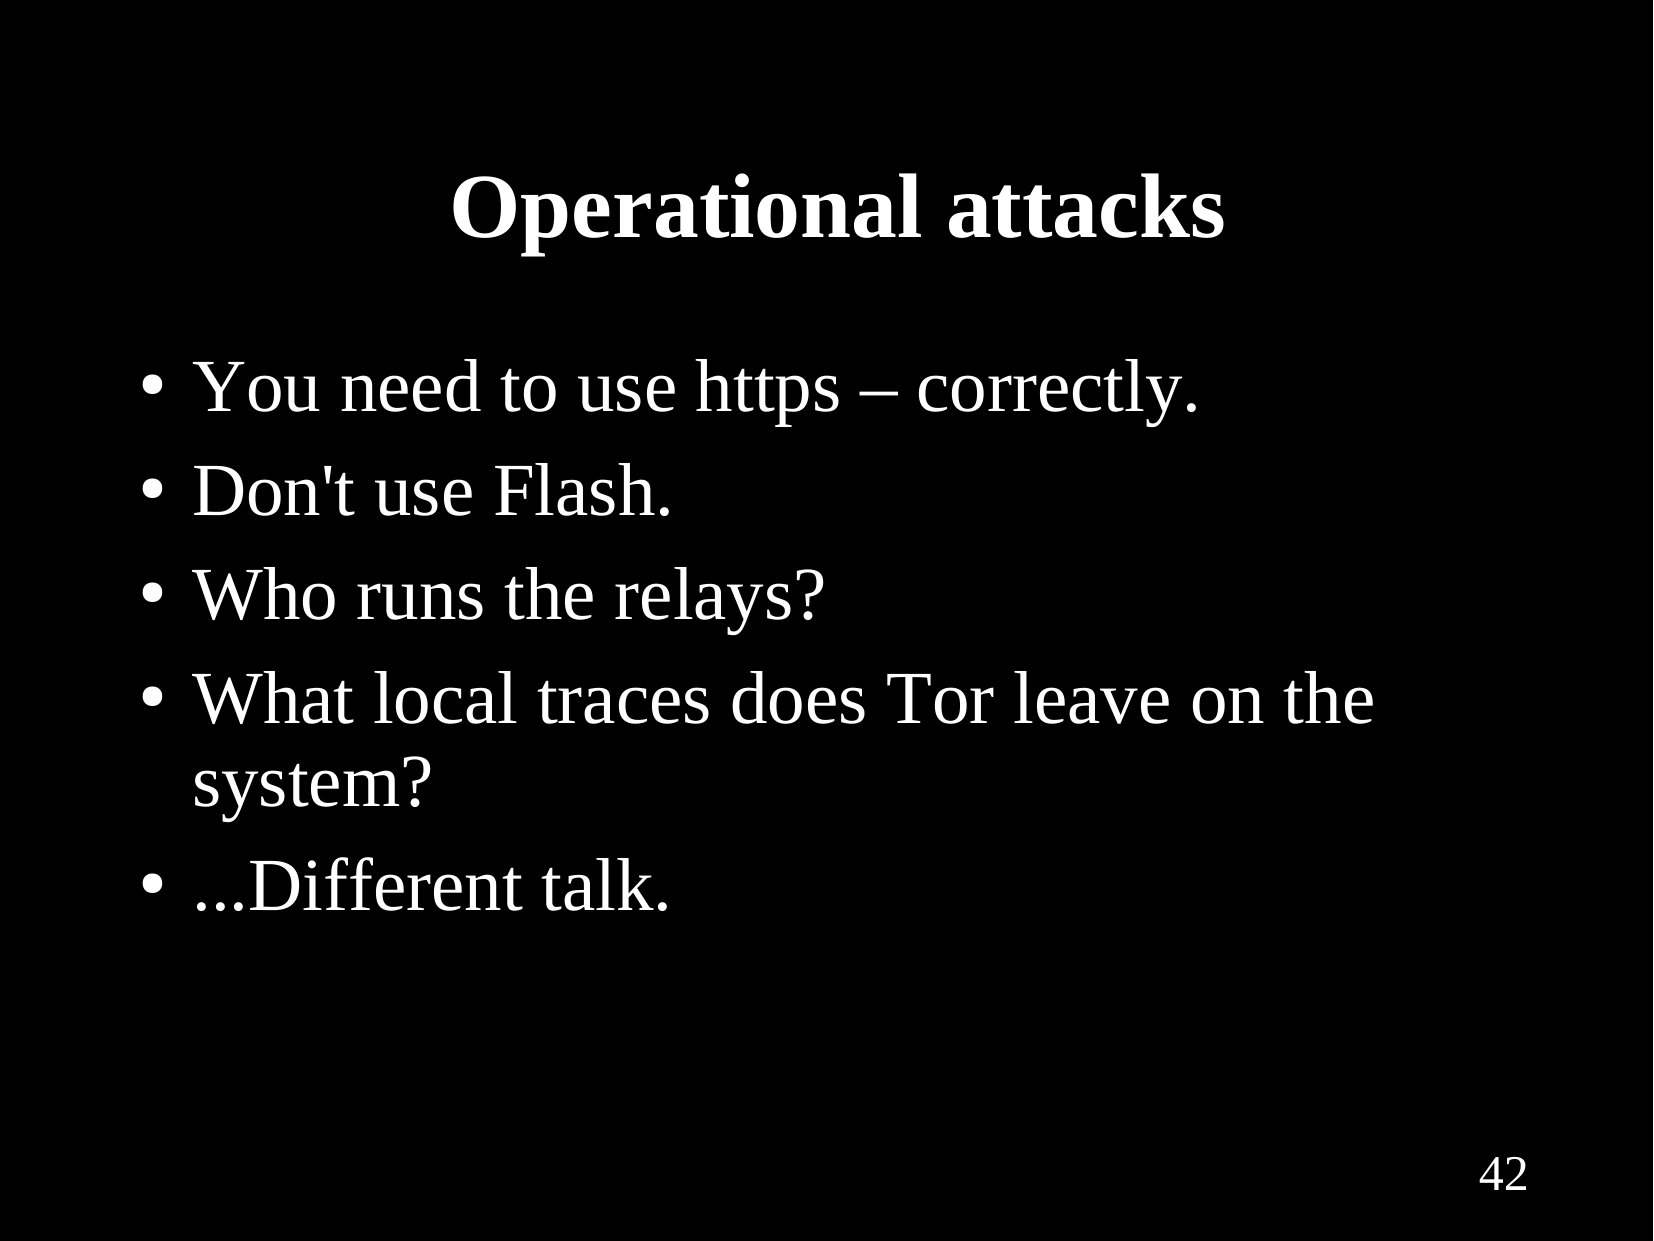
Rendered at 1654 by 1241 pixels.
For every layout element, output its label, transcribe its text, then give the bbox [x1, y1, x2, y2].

title Operational attacks [121, 102, 1534, 311]
list You need to use https – correctly. Don't use Flash. Who runs the relays? What local traces does Tor leave on the system? ...Different talk. [121, 344, 1534, 1127]
